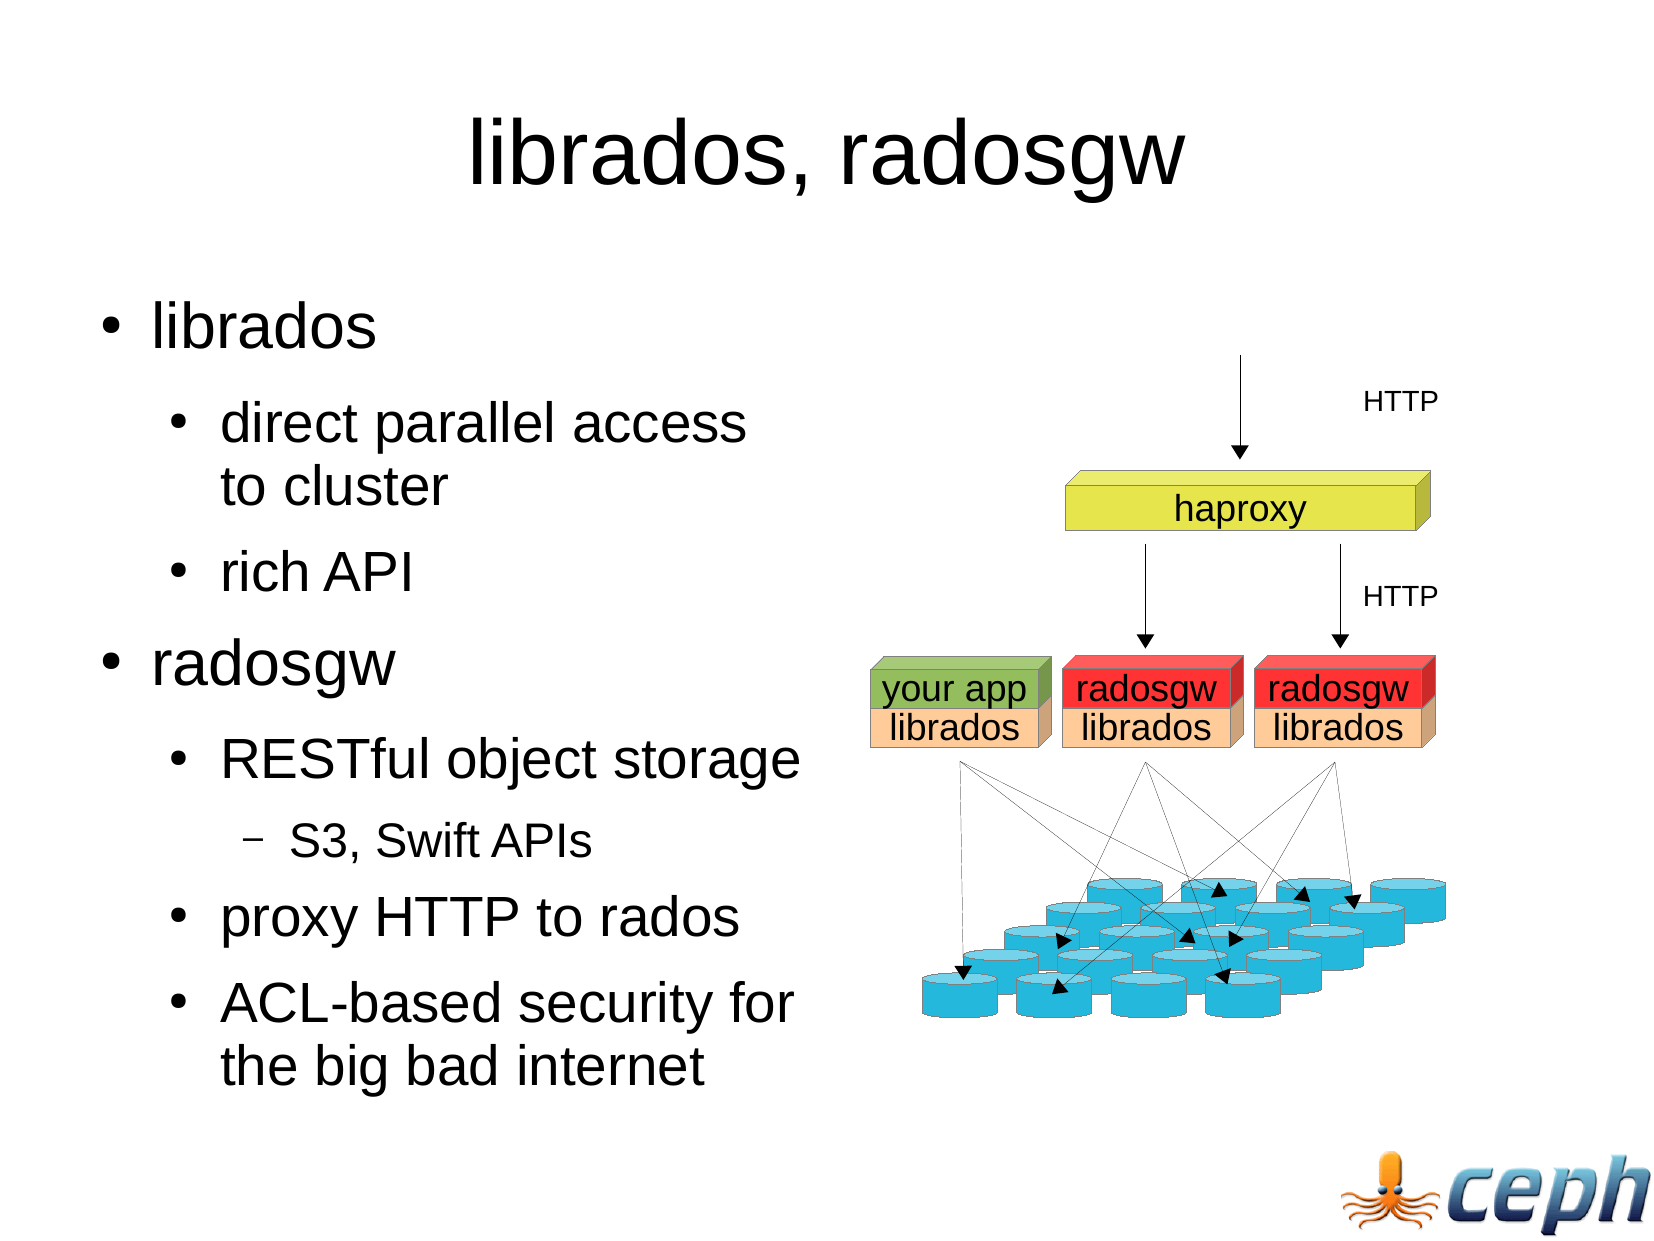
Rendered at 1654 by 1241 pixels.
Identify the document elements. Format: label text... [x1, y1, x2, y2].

text_box [1193, 886, 1257, 926]
text_box radosgw [1366, 683, 1376, 699]
text_box radosgw [1254, 669, 1421, 708]
text_box HTTP [1348, 572, 1455, 621]
text_box [1128, 885, 1163, 904]
text_box [922, 885, 1446, 1018]
text_box radosgw [1174, 683, 1184, 699]
text_box [1046, 909, 1073, 927]
text_box your app [991, 683, 1001, 699]
list librados direct parallel access to cluster rich API radosgw RESTful object storage S3, Swift APIs proxy HTTP to rados ACL-based security for the big bad internet [82, 290, 809, 1109]
title librados, radosgw [82, 49, 1571, 257]
text_box [1181, 887, 1196, 902]
text_box your app [1012, 683, 1022, 699]
text_box radosgw [1062, 669, 1230, 708]
text_box HTTP [1348, 377, 1455, 426]
text_box haproxy [1065, 486, 1415, 531]
text_box librados [1062, 709, 1230, 748]
text_box librados [870, 709, 1038, 748]
picture [1335, 1151, 1651, 1239]
text_box librados [1254, 709, 1421, 748]
text_box your app [870, 670, 1038, 709]
